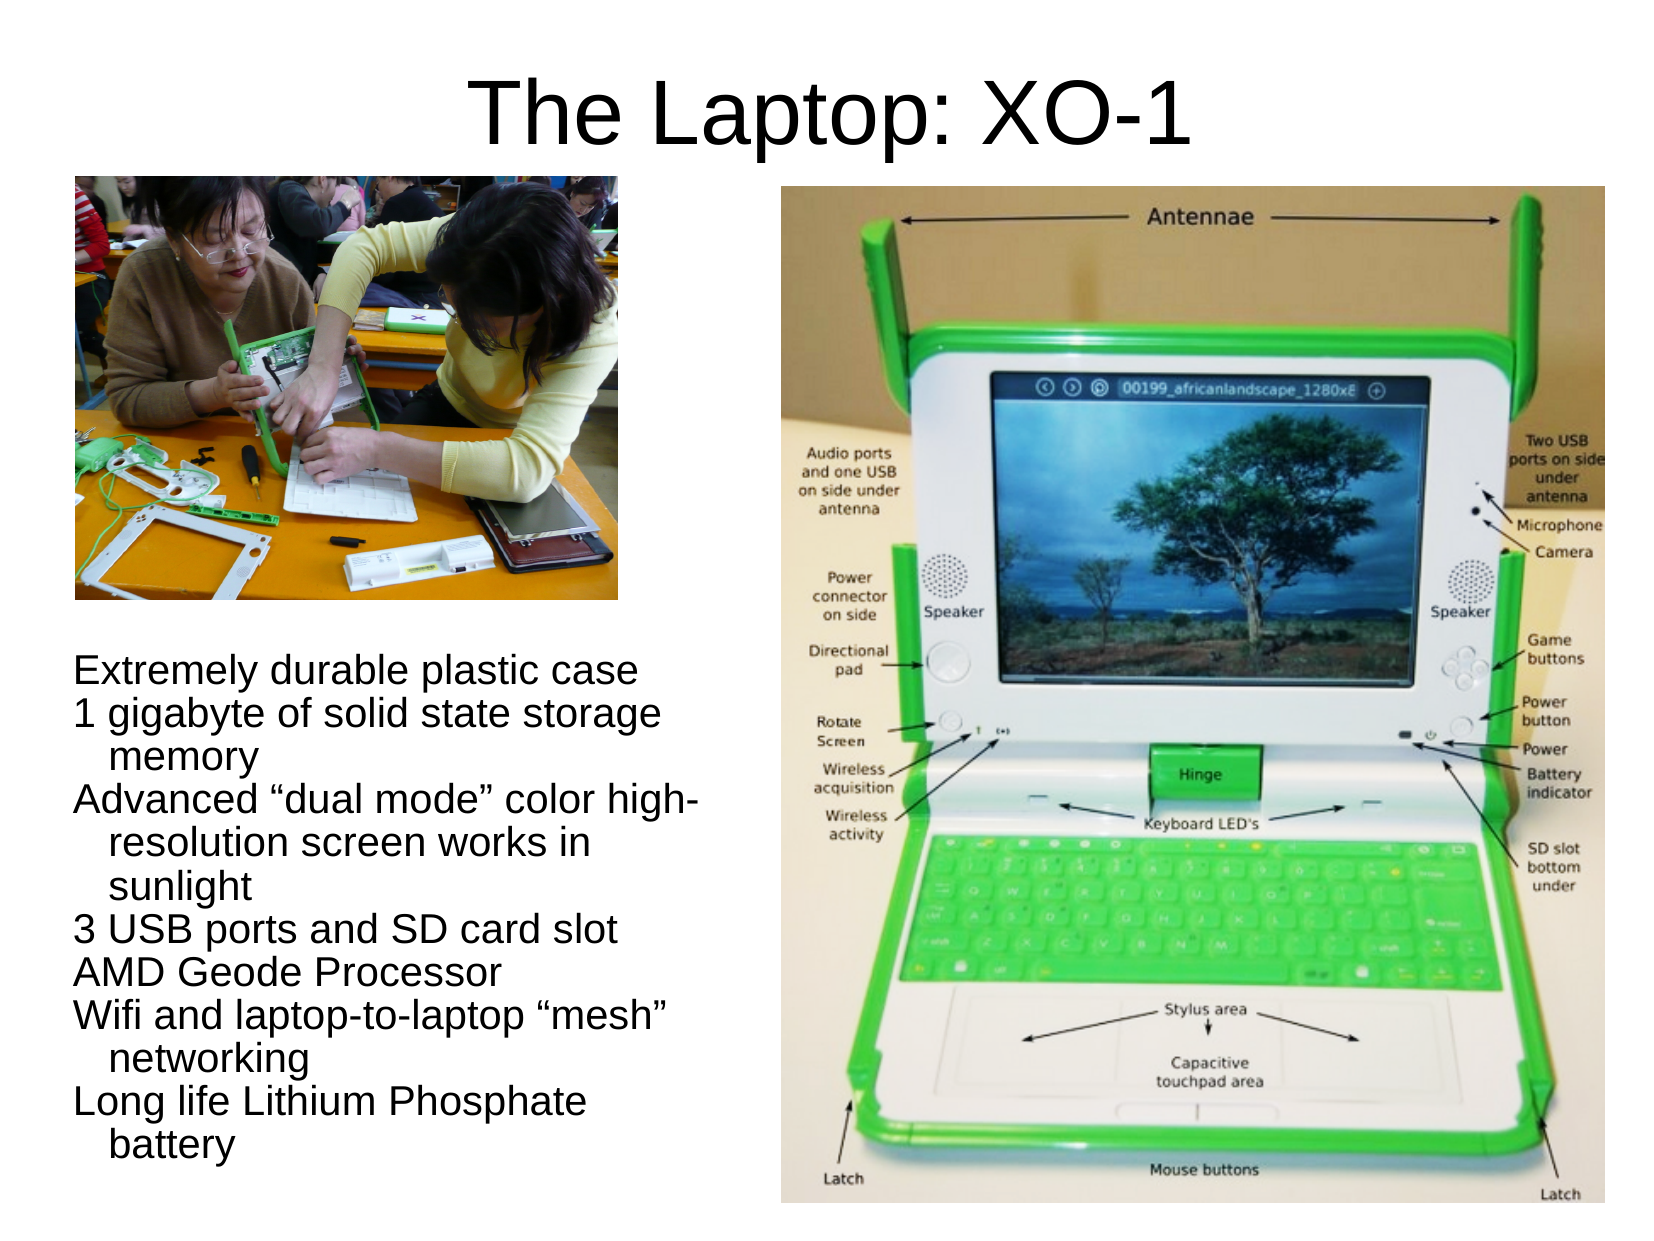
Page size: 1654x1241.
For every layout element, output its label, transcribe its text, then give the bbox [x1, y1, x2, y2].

picture [781, 186, 1605, 1203]
title The Laptop: XO-1 [87, 43, 1576, 188]
text_box Extremely durable plastic case 1 gigabyte of solid state storage memory Advanced “dual mode” color high-resolution screen works in sunlight 3 USB ports and SD card slot AMD Geode Processor Wifi and laptop-to-laptop “mesh” networking Long life Lithium Phosphate battery [37, 617, 713, 1201]
picture [75, 176, 618, 601]
